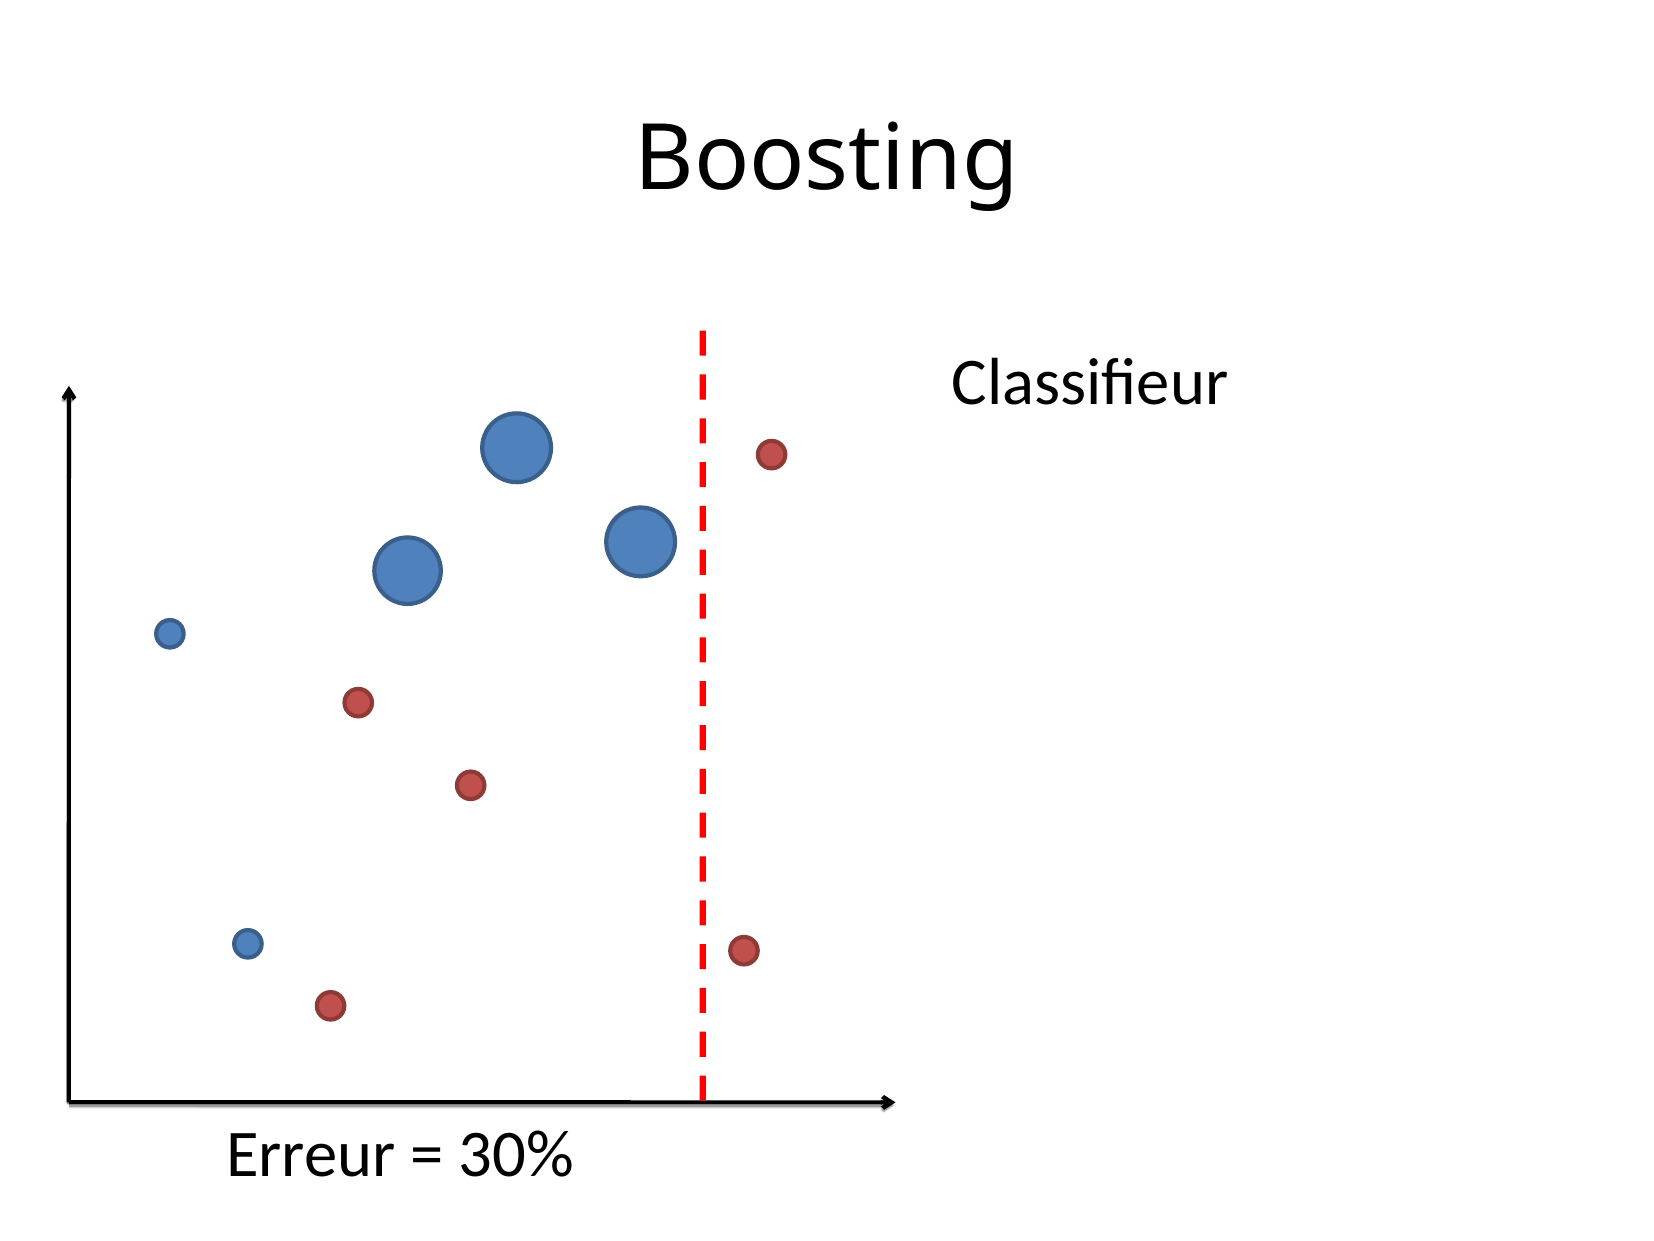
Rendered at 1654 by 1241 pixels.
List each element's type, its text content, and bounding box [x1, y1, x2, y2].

title Boosting [82, 49, 1571, 257]
text_box [482, 413, 552, 483]
text_box [234, 930, 262, 958]
text_box [456, 771, 485, 800]
text_box [757, 440, 786, 469]
text_box [344, 688, 372, 717]
text_box [374, 537, 441, 604]
text_box [730, 936, 758, 965]
text_box [606, 507, 676, 577]
text_box Classifieur [936, 330, 1475, 426]
text_box [156, 620, 184, 648]
text_box Erreur = 30% [211, 1102, 717, 1198]
text_box [316, 992, 345, 1020]
